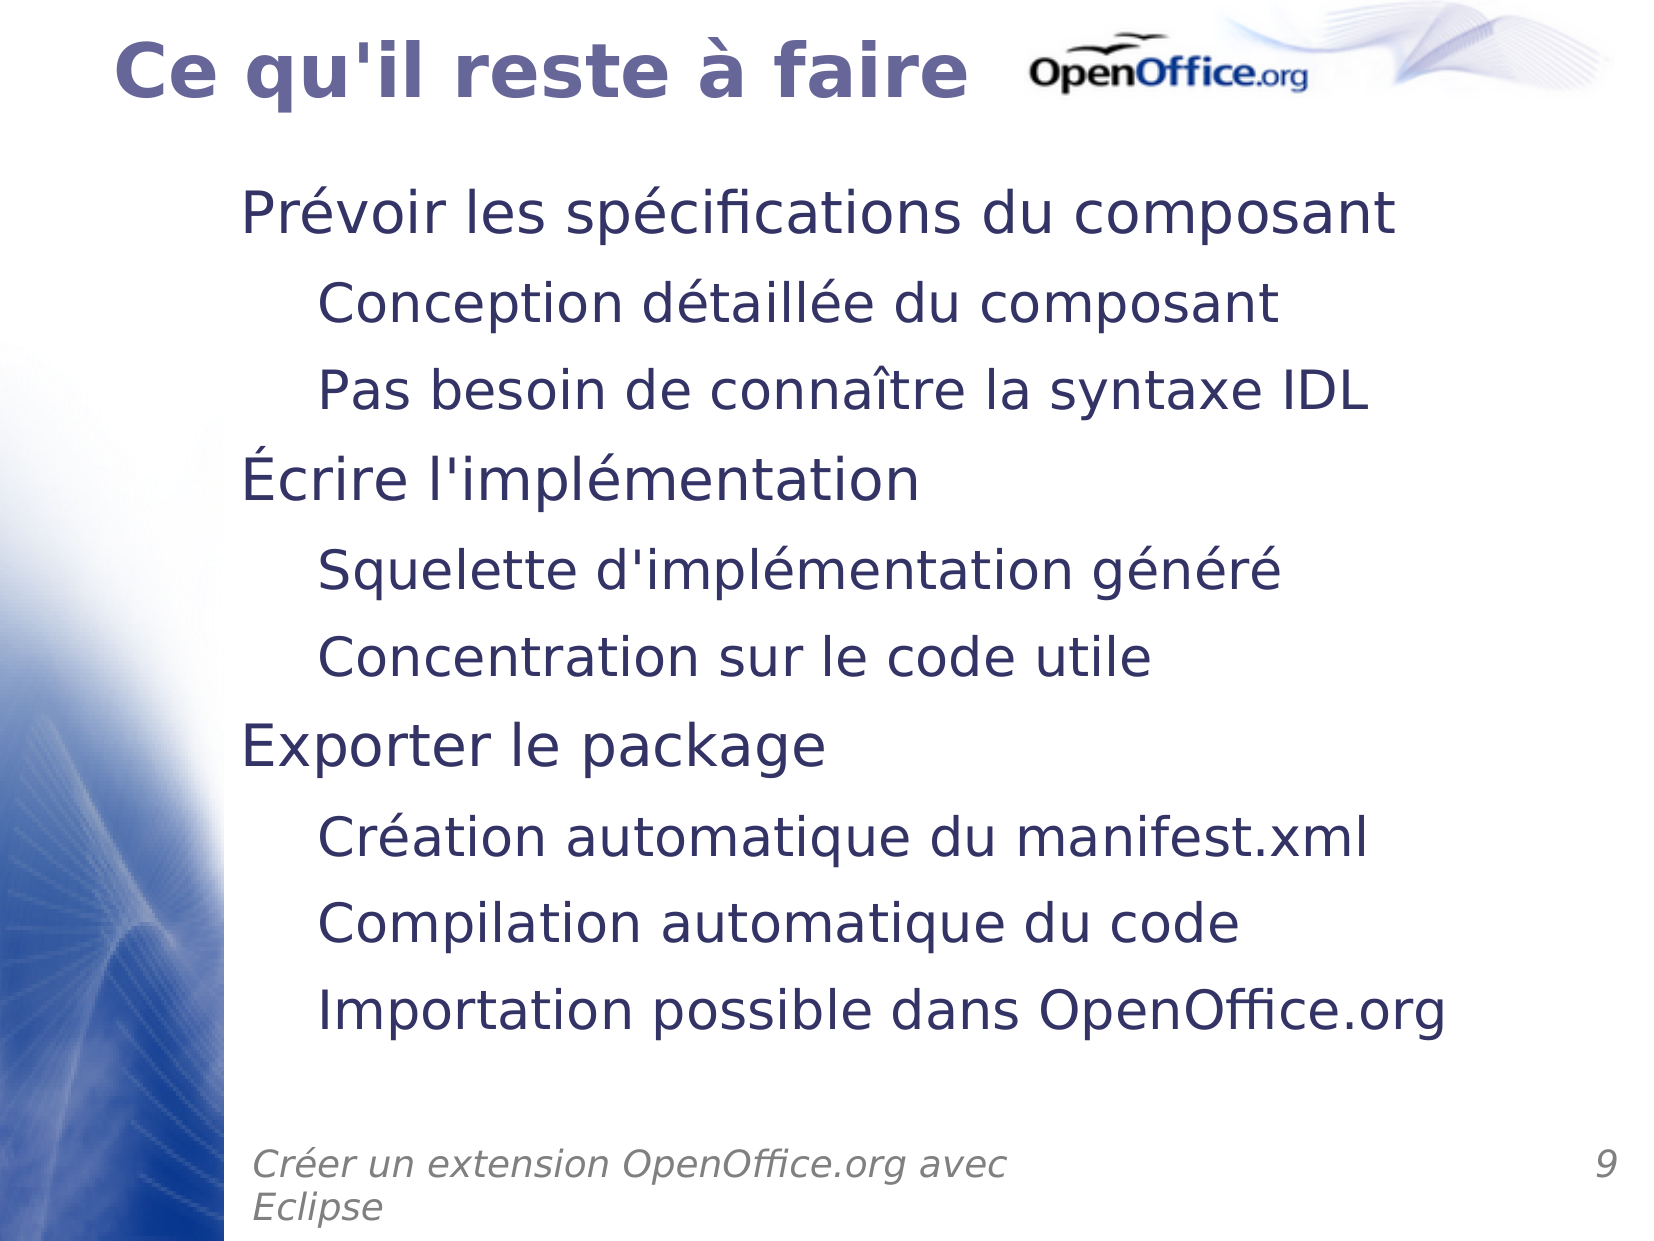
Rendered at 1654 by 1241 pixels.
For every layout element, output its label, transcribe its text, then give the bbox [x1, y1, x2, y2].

list Prévoir les spécifications du composant Conception détaillée du composant Pas besoin de connaître la syntaxe IDL Écrire l'implémentation Squelette d'implémentation généré Concentration sur le code utile Exporter le package Création automatique du manifest.xml Compilation automatique du code Importation possible dans OpenOffice.org [223, 179, 1619, 1133]
title Ce qu'il reste à faire [24, 15, 987, 129]
picture [0, 0, 224, 1241]
picture [1014, 0, 1619, 100]
